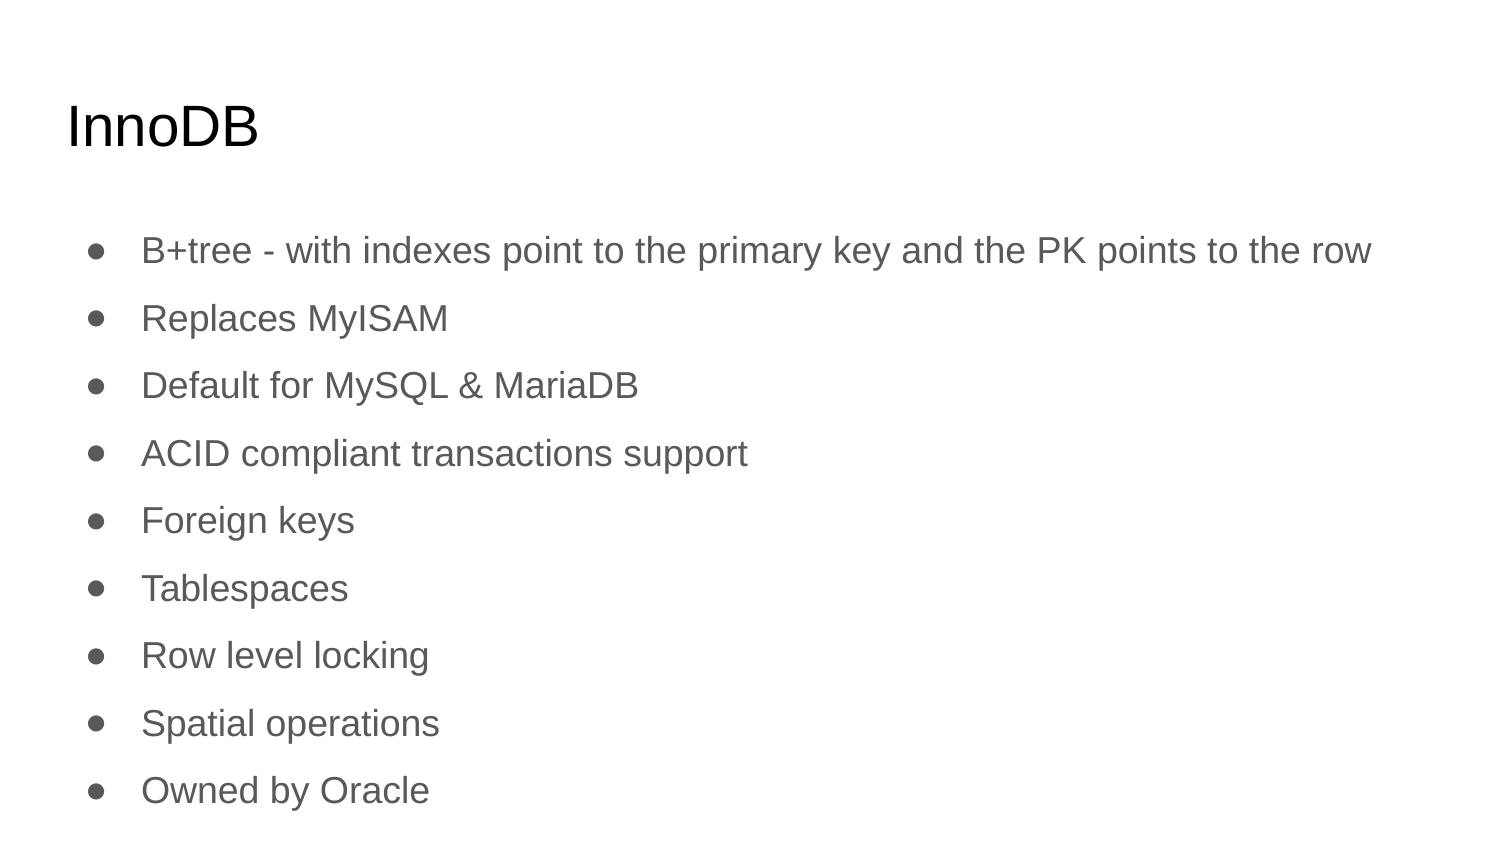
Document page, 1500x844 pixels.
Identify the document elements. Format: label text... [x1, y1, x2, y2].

title InnoDB [51, 72, 1449, 167]
list B+tree - with indexes point to the primary key and the PK points to the row Replaces MyISAM Default for MySQL & MariaDB ACID compliant transactions support Foreign keys Tablespaces Row level locking Spatial operations Owned by Oracle [51, 189, 1449, 804]
